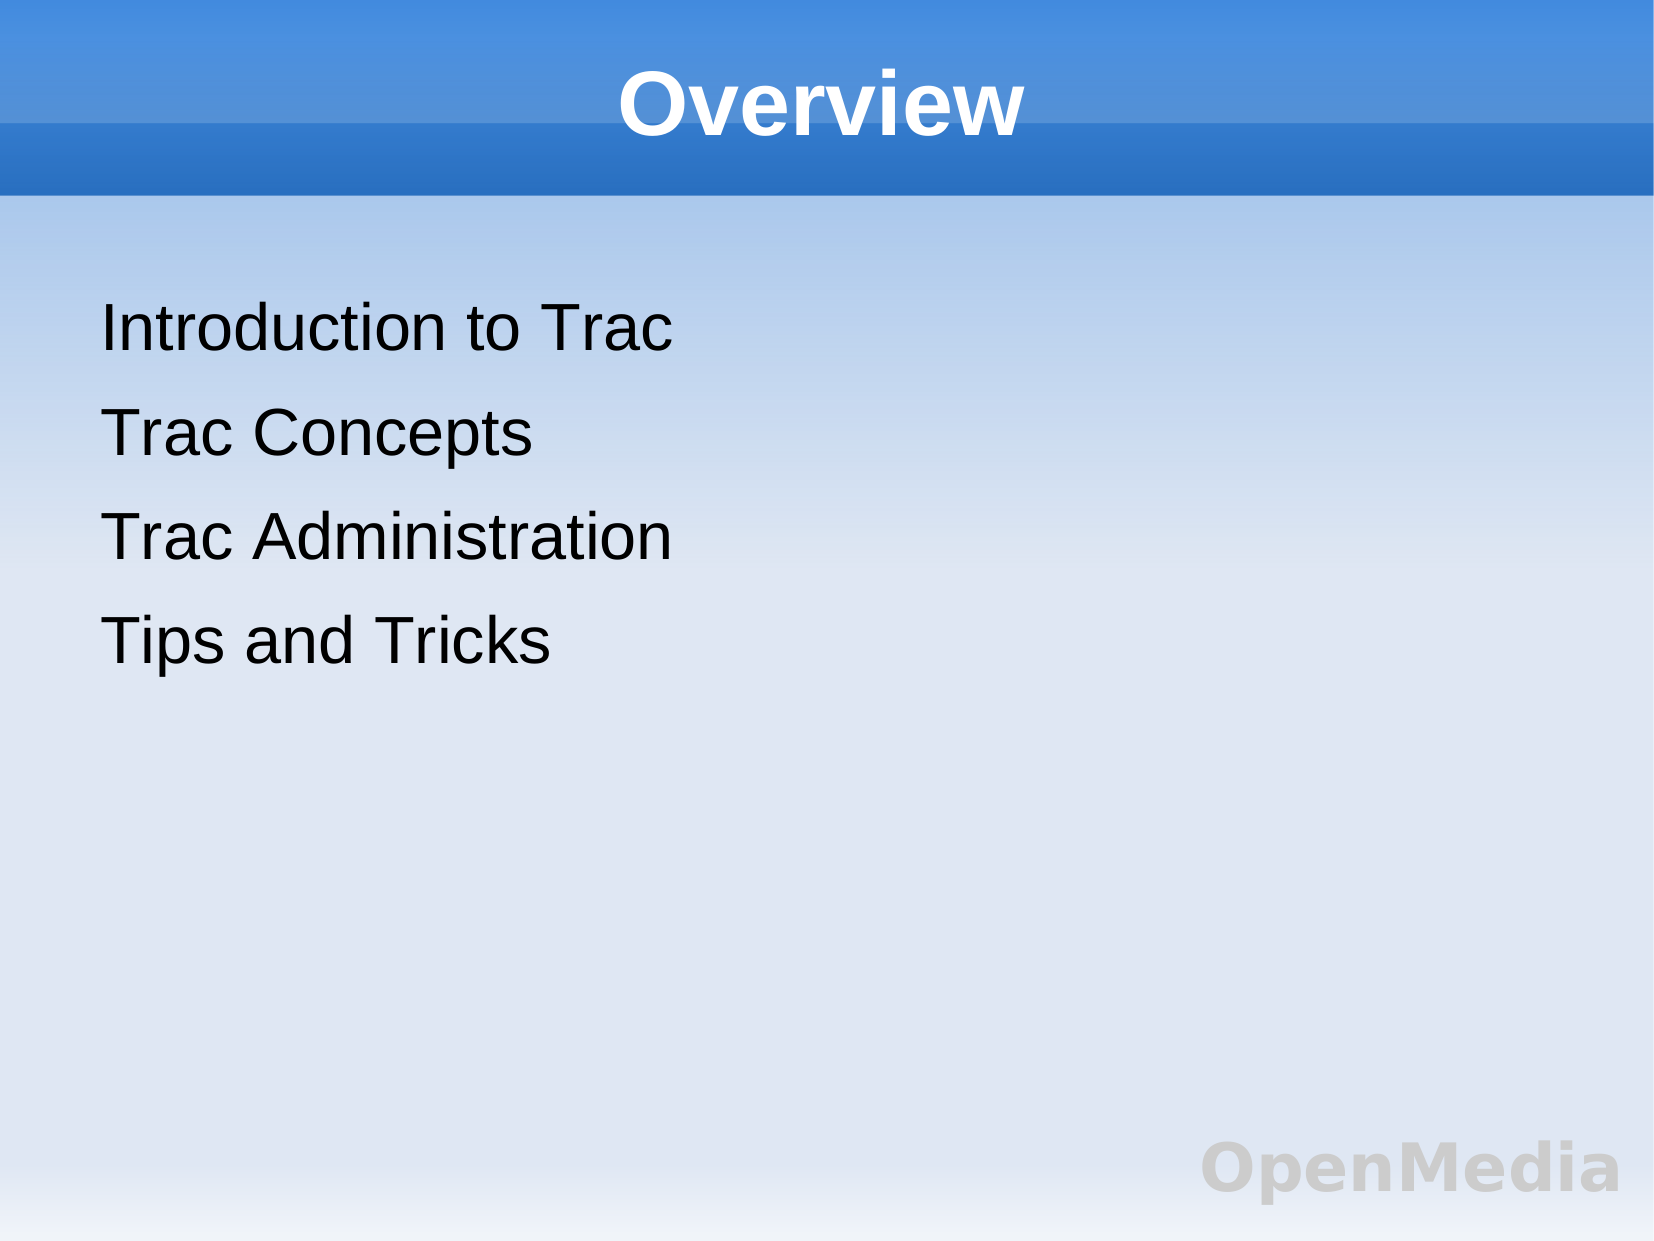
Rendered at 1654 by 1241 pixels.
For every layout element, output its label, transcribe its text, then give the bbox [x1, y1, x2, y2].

title Overview [76, 7, 1565, 200]
picture [0, 0, 1654, 1241]
list Introduction to Trac Trac Concepts Trac Administration Tips and Tricks [82, 290, 1571, 1094]
